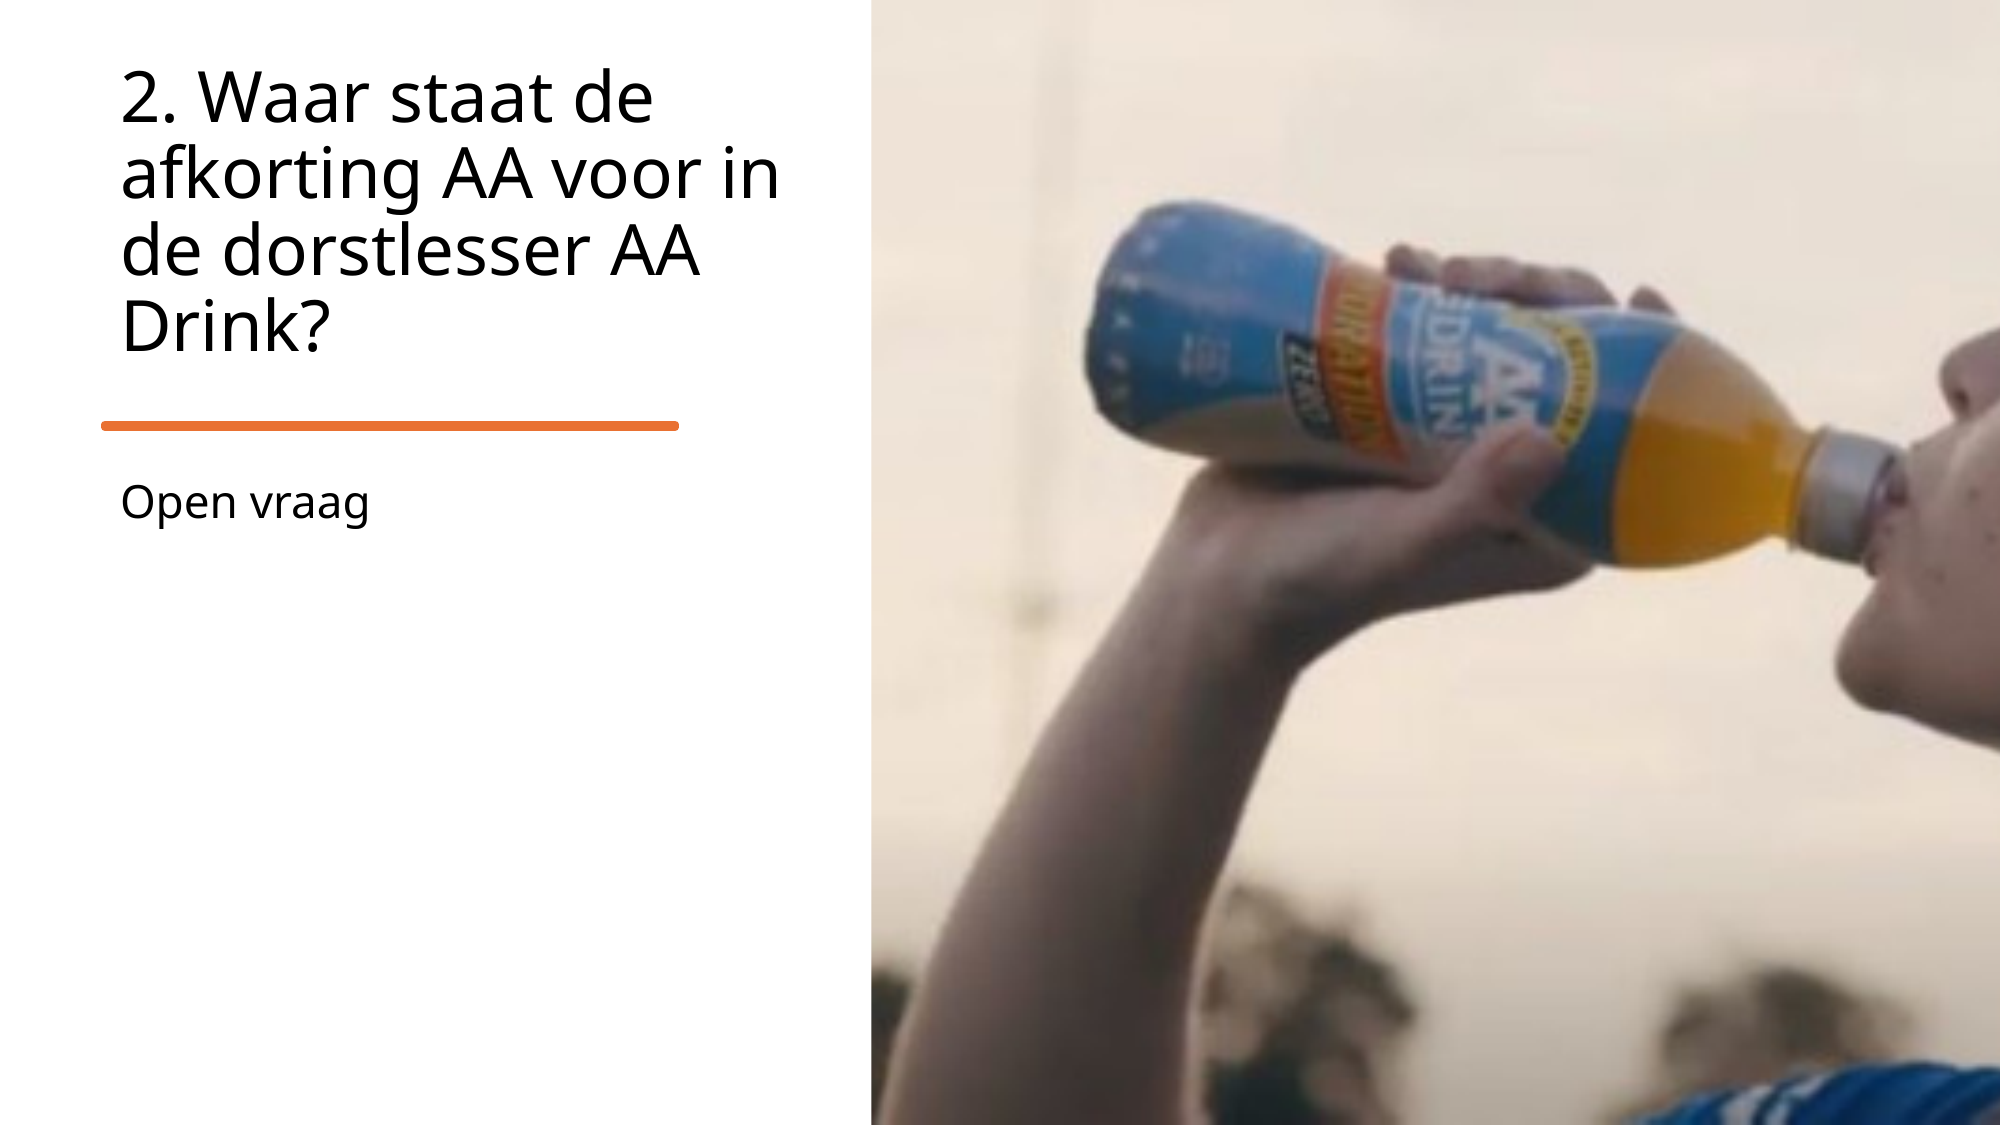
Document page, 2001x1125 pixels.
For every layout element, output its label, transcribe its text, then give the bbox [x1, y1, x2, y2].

list Open vraag [105, 471, 802, 1016]
picture [871, 0, 2000, 1125]
title 2. Waar staat de afkorting AA voor in de dorstlesser AA Drink? [105, 53, 822, 375]
text_box [0, 0, 871, 1125]
